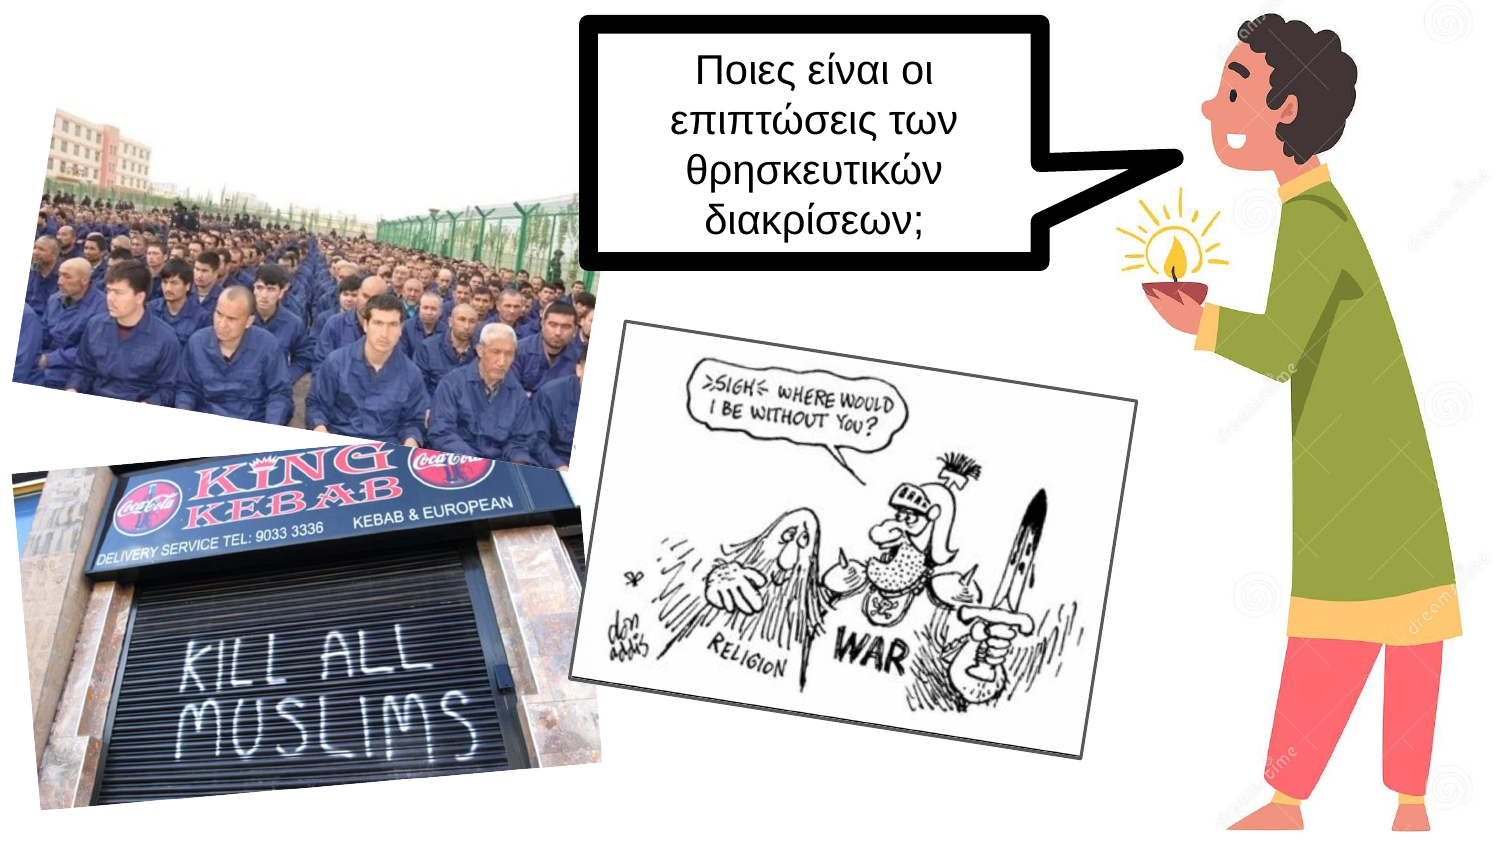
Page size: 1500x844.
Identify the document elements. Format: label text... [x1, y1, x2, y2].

picture [11, 48, 602, 811]
picture [1102, 0, 1500, 844]
picture [571, 322, 1135, 757]
text_box Ποιες είναι οι επιπτώσεις των θρησκευτικών διακρίσεων; [588, 24, 1175, 262]
